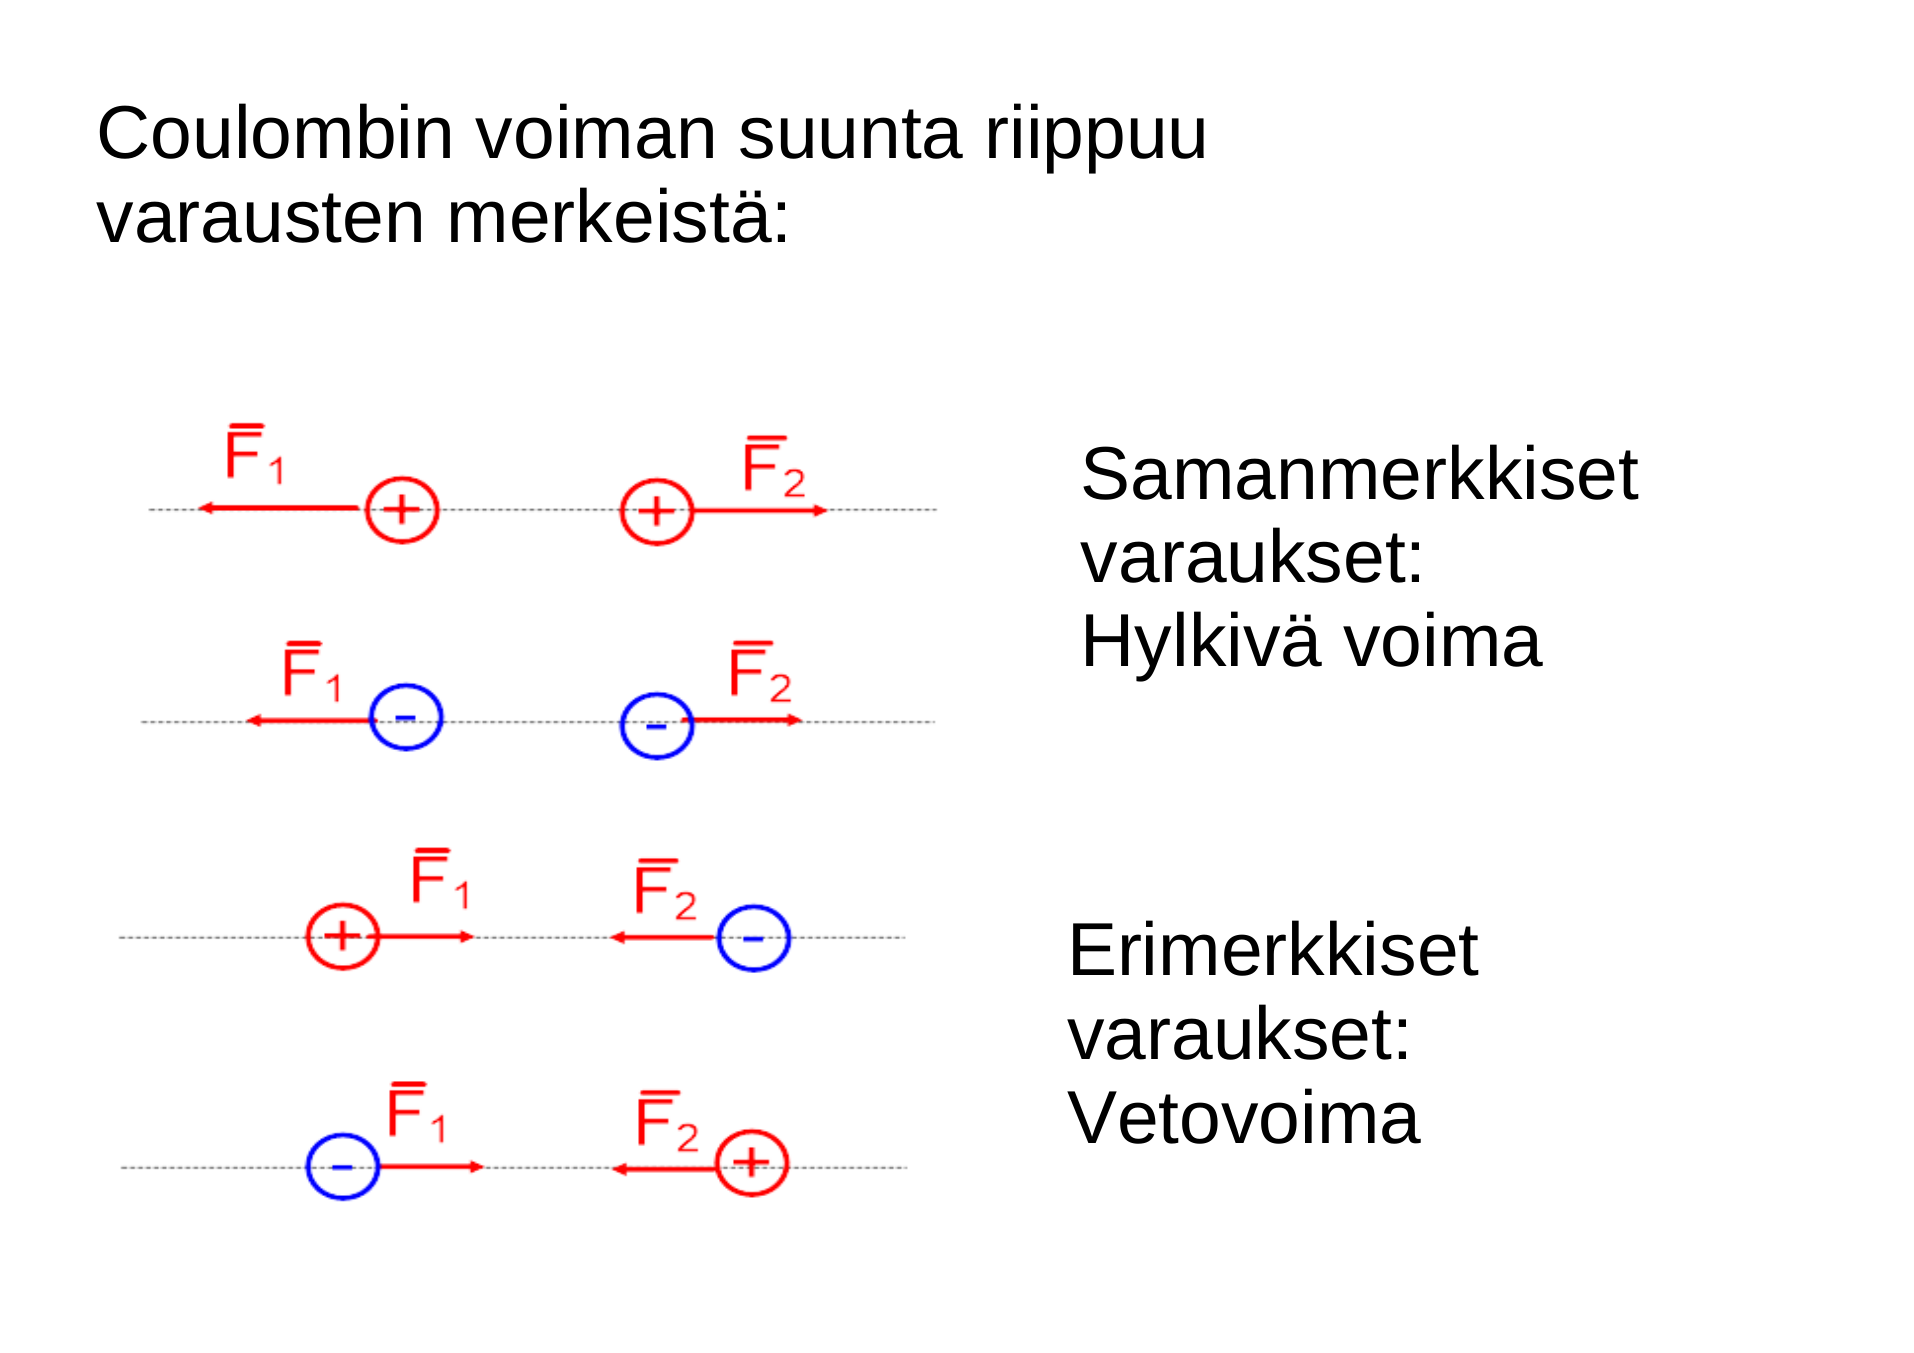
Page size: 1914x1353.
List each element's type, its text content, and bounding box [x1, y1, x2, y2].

text_box Erimerkkiset varaukset: Vetovoima [1052, 901, 1668, 1198]
text_box Coulombin voiman suunta riippuu varausten merkeistä: [81, 84, 1430, 284]
text_box Samanmerkkiset varaukset: Hylkivä voima [1066, 425, 1777, 722]
picture [110, 334, 943, 1256]
